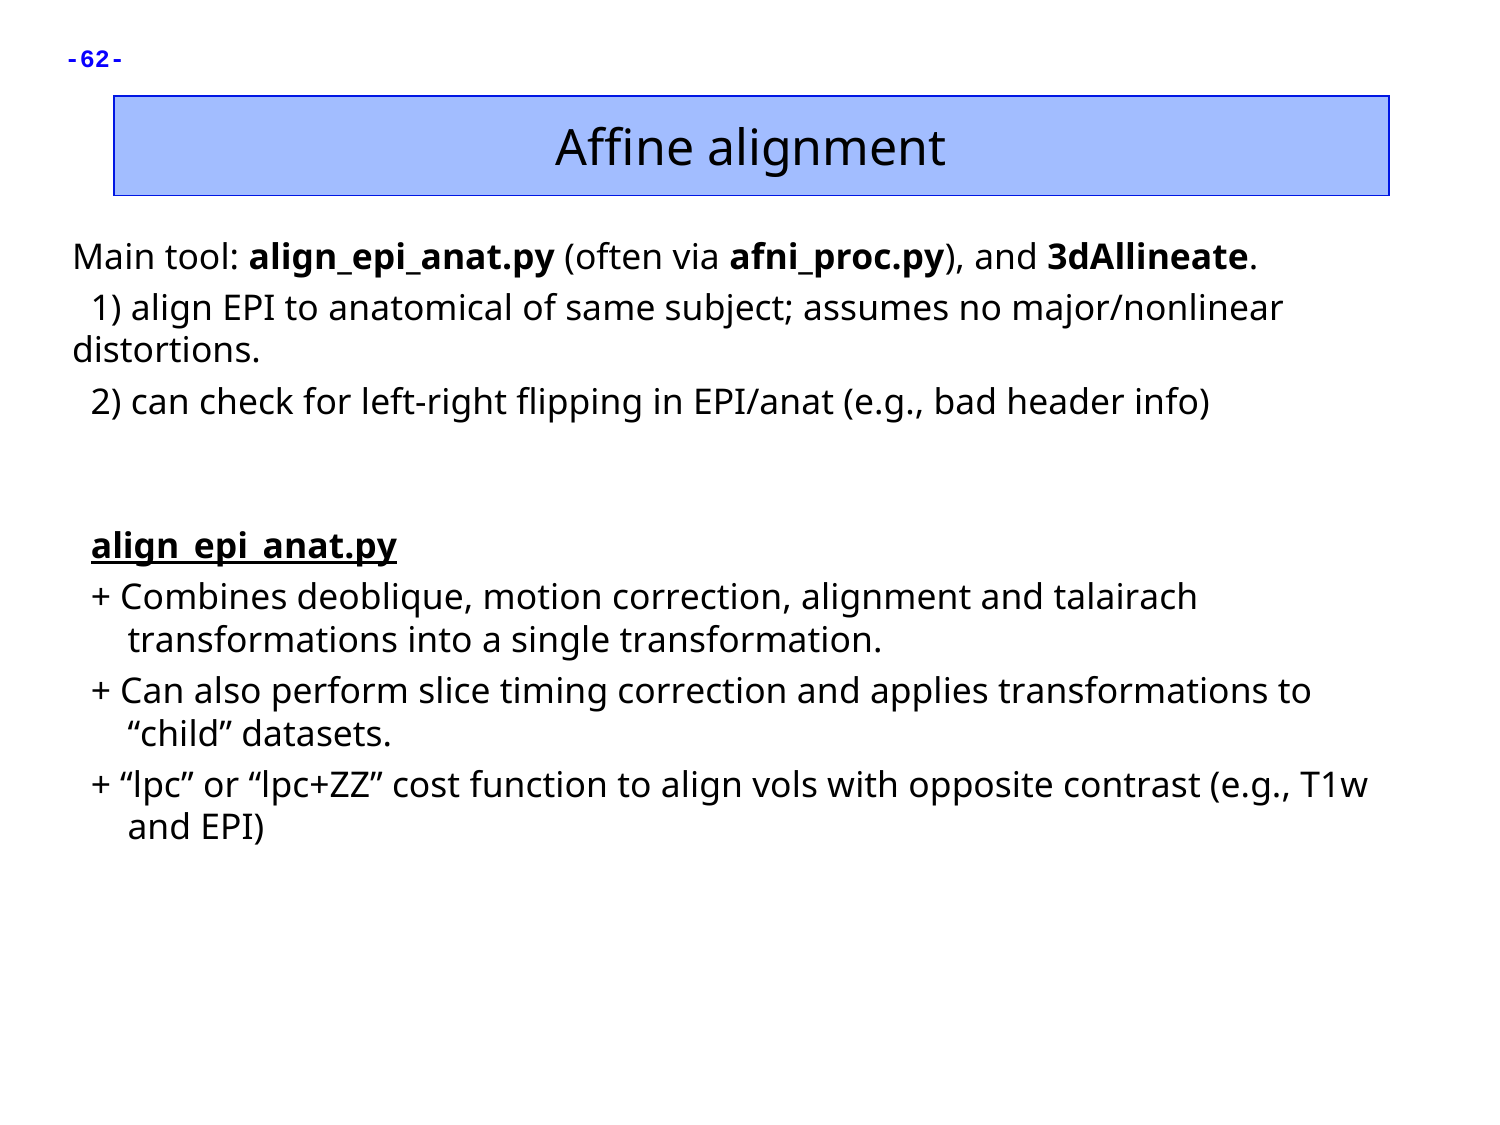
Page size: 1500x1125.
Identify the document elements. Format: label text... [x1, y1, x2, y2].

text_box align_epi_anat.py + Combines deoblique, motion correction, alignment and talairach transformations into a single transformation. + Can also perform slice timing correction and applies transformations to “child” datasets. + “lpc” or “lpc+ZZ” cost function to align vols with opposite contrast (e.g., T1w and EPI) [74, 515, 1423, 855]
text_box Affine alignment [114, 95, 1389, 196]
text_box Main tool: align_epi_anat.py (often via afni_proc.py), and 3dAllineate. 1) align EPI to anatomical of same subject; assumes no major/nonlinear distortions. 2) can check for left-right flipping in EPI/anat (e.g., bad header info) [19, 226, 1478, 387]
